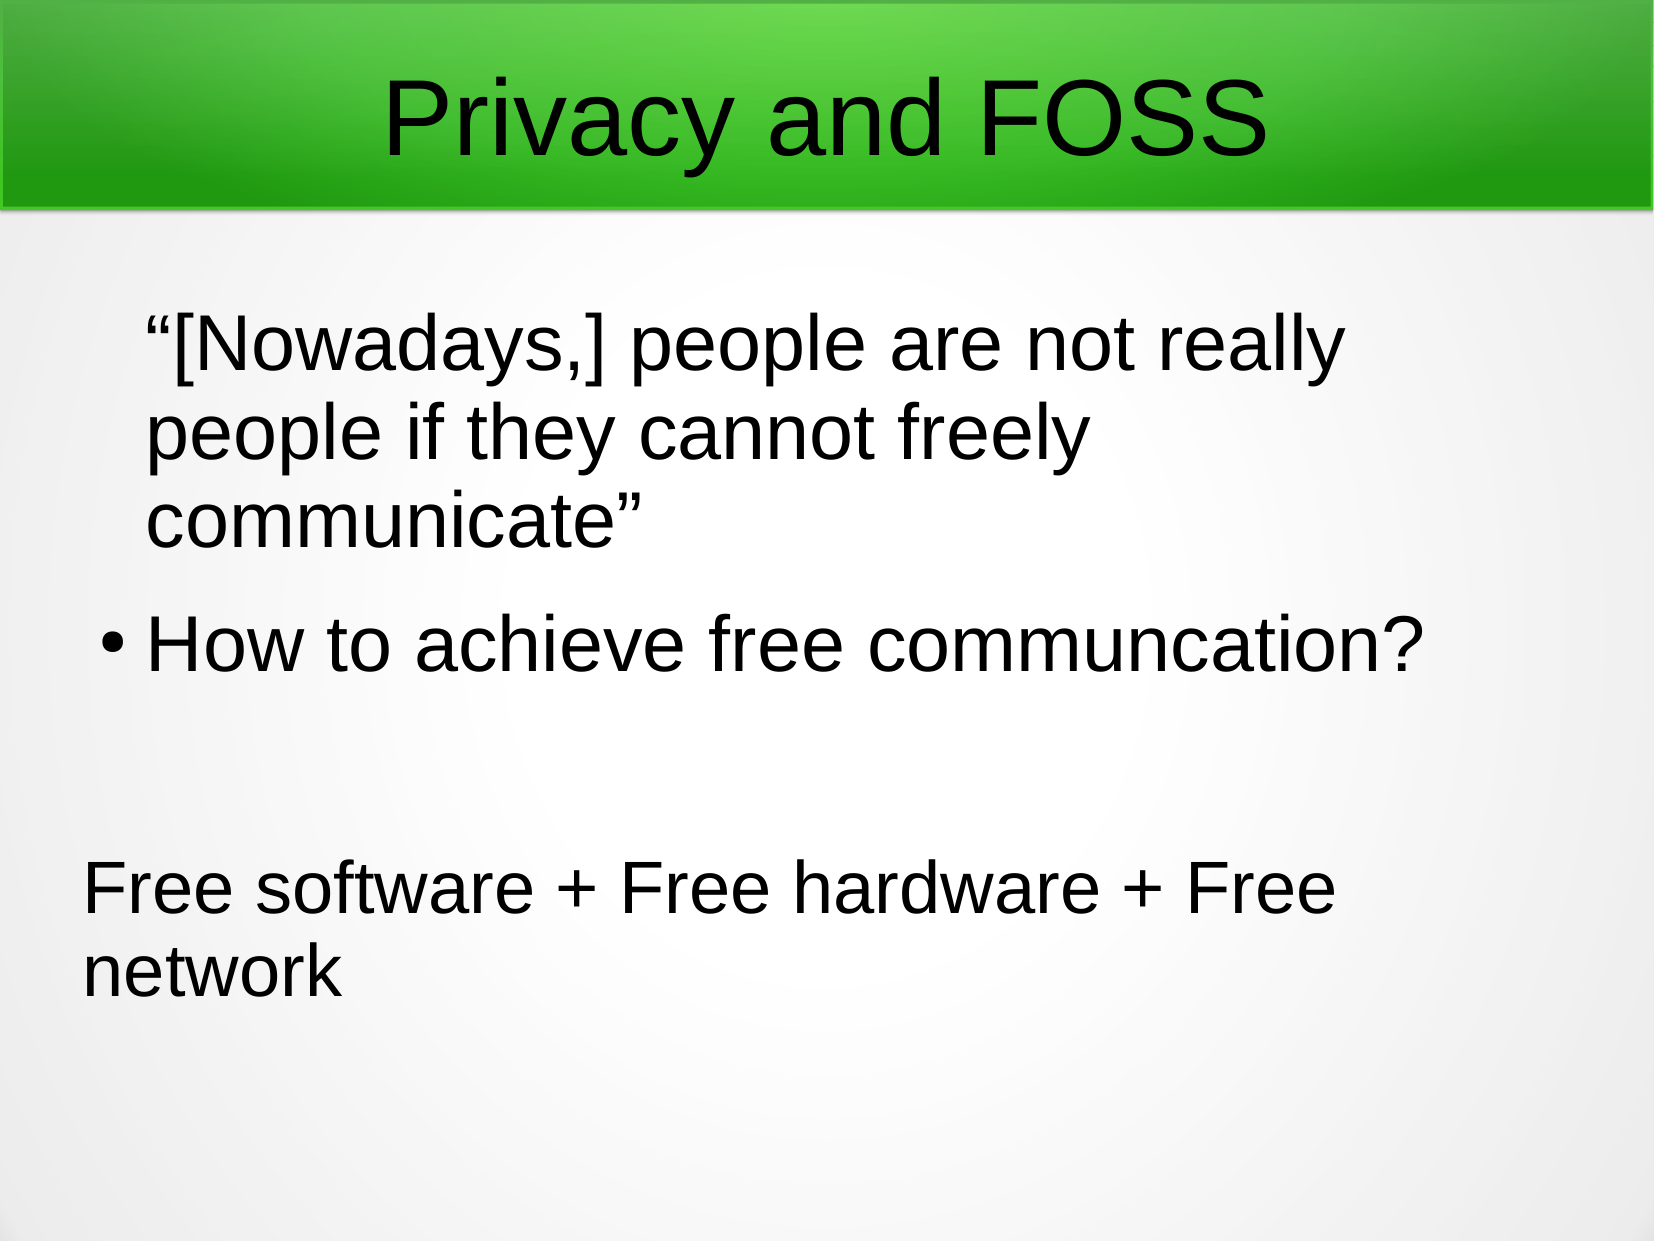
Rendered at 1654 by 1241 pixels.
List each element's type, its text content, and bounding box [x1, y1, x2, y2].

list “[Nowadays,] people are not really people if they cannot freely communicate” How to achieve free communcation? Free software + Free hardware + Free network [82, 299, 1571, 1019]
title Privacy and FOSS [82, 47, 1571, 189]
